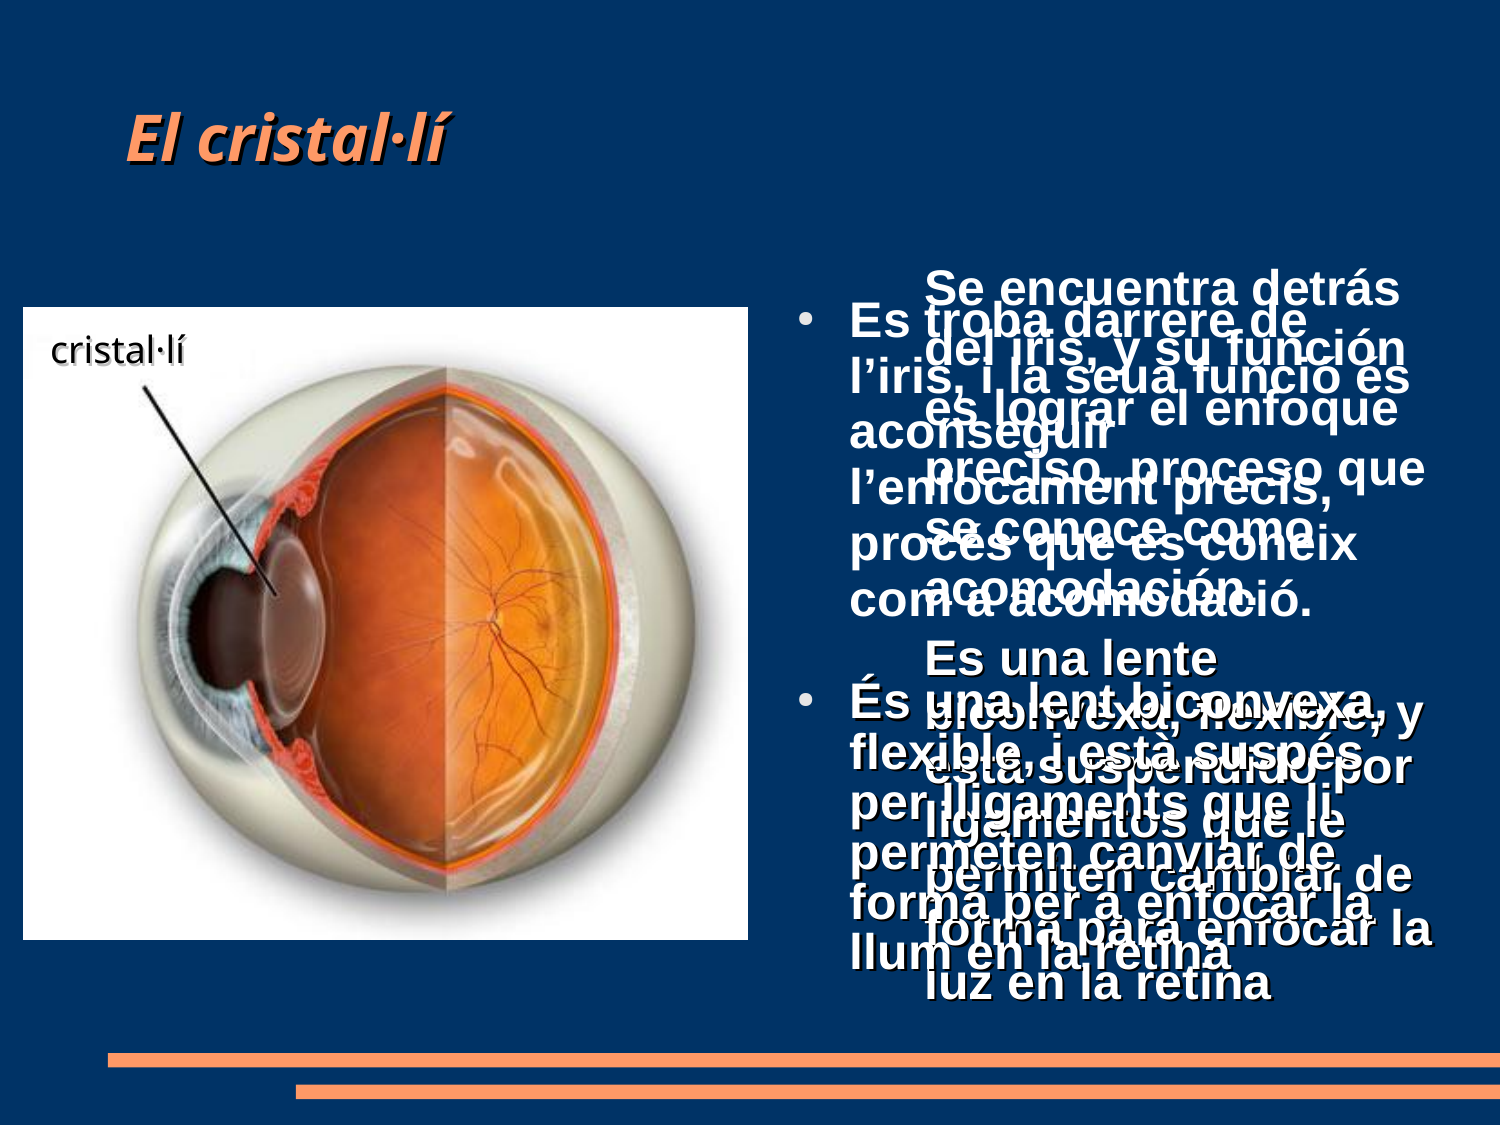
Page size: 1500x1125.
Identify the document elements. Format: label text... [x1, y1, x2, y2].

picture [23, 307, 748, 940]
title El cristal·lí [110, 41, 1392, 230]
text_box cristal·lí [35, 318, 272, 380]
list Es troba darrere de l’iris, i la seua funció és aconseguir l’enfocament precís, procés que es coneix com a acomodació. És una lent biconvexa, flexible, i està suspés per lligaments que li permeten canviar de forma per a enfocar la llum en la retina [779, 292, 1417, 1027]
text_box Se encuentra detrás del iris, y su función es lograr el enfoque preciso, proceso que se conoce como acomodación. Es una lente biconvexa, flexible, y está suspendido por ligamentos que le permiten cambiar de forma para enfocar la luz en la retina [909, 247, 1489, 1018]
